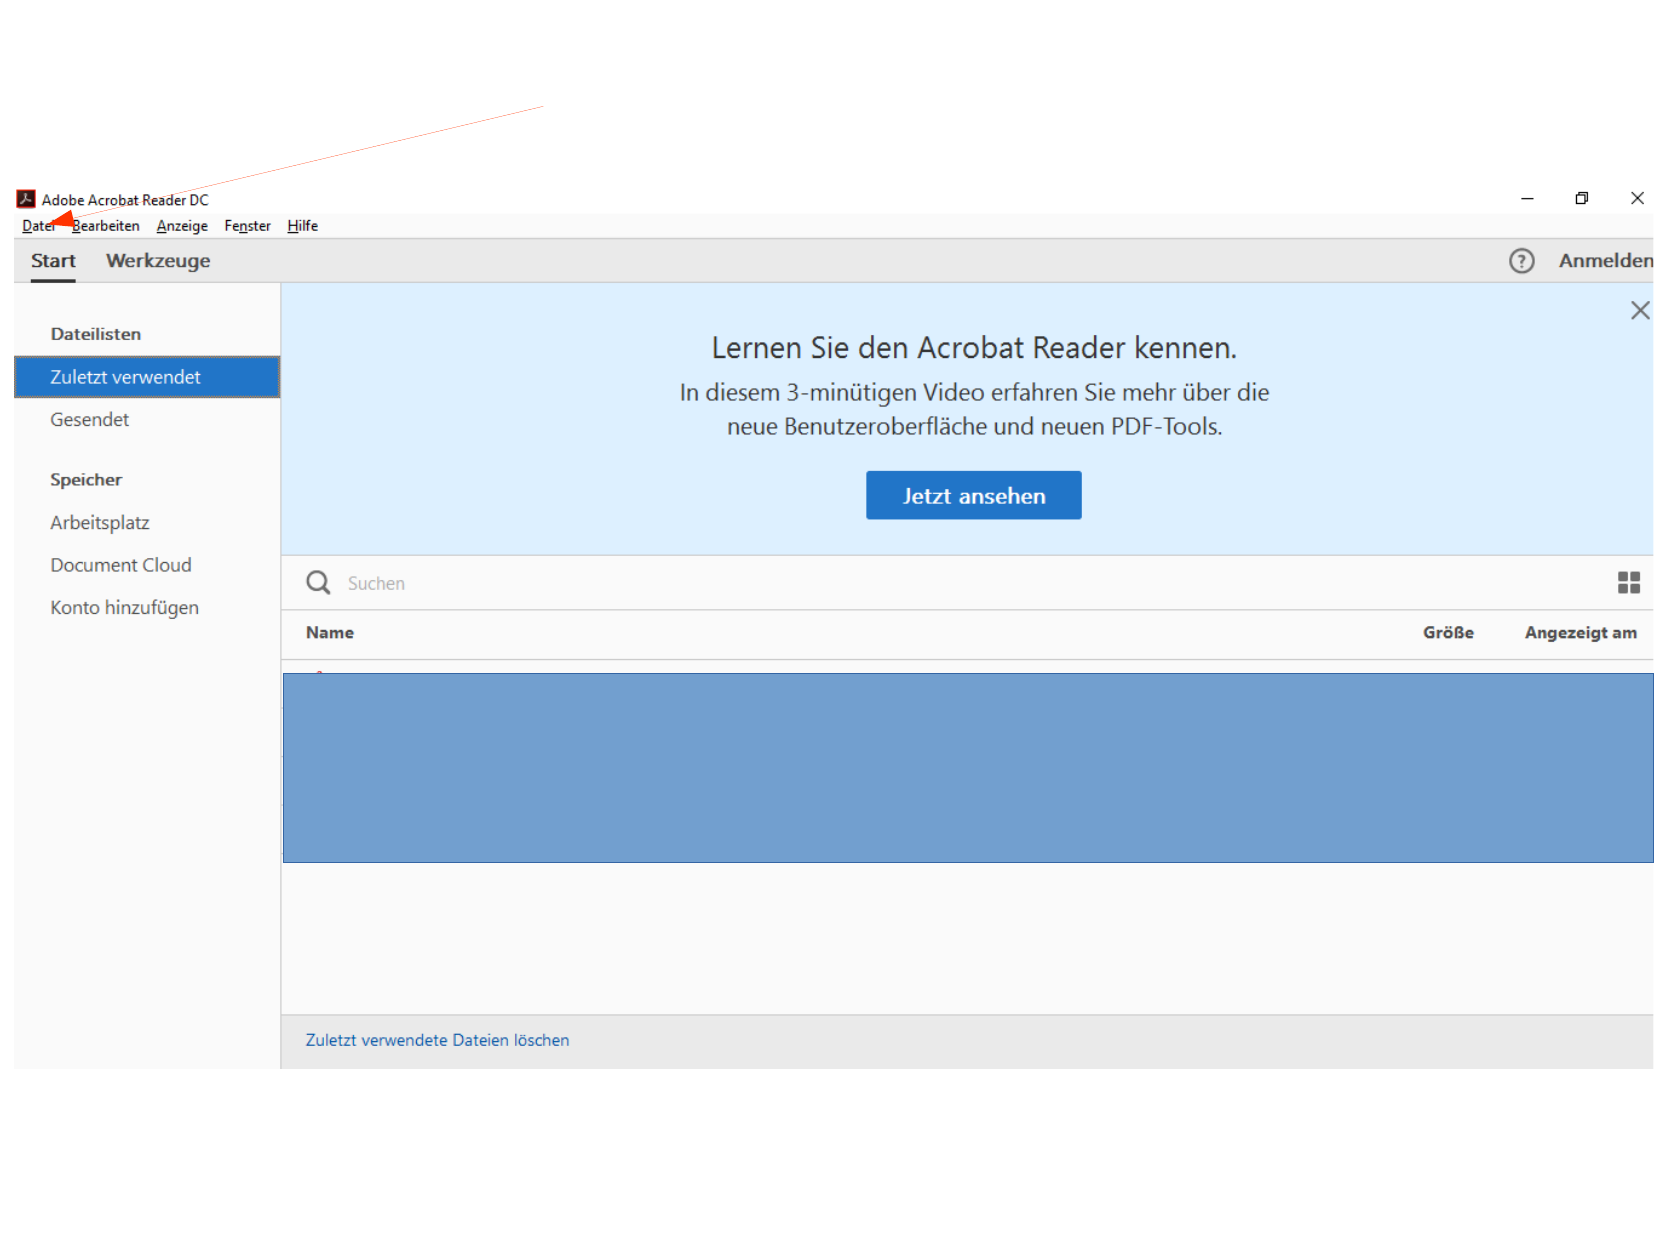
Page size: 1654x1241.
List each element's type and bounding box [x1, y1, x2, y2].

text_box [283, 673, 1654, 863]
picture [14, 186, 1654, 1069]
